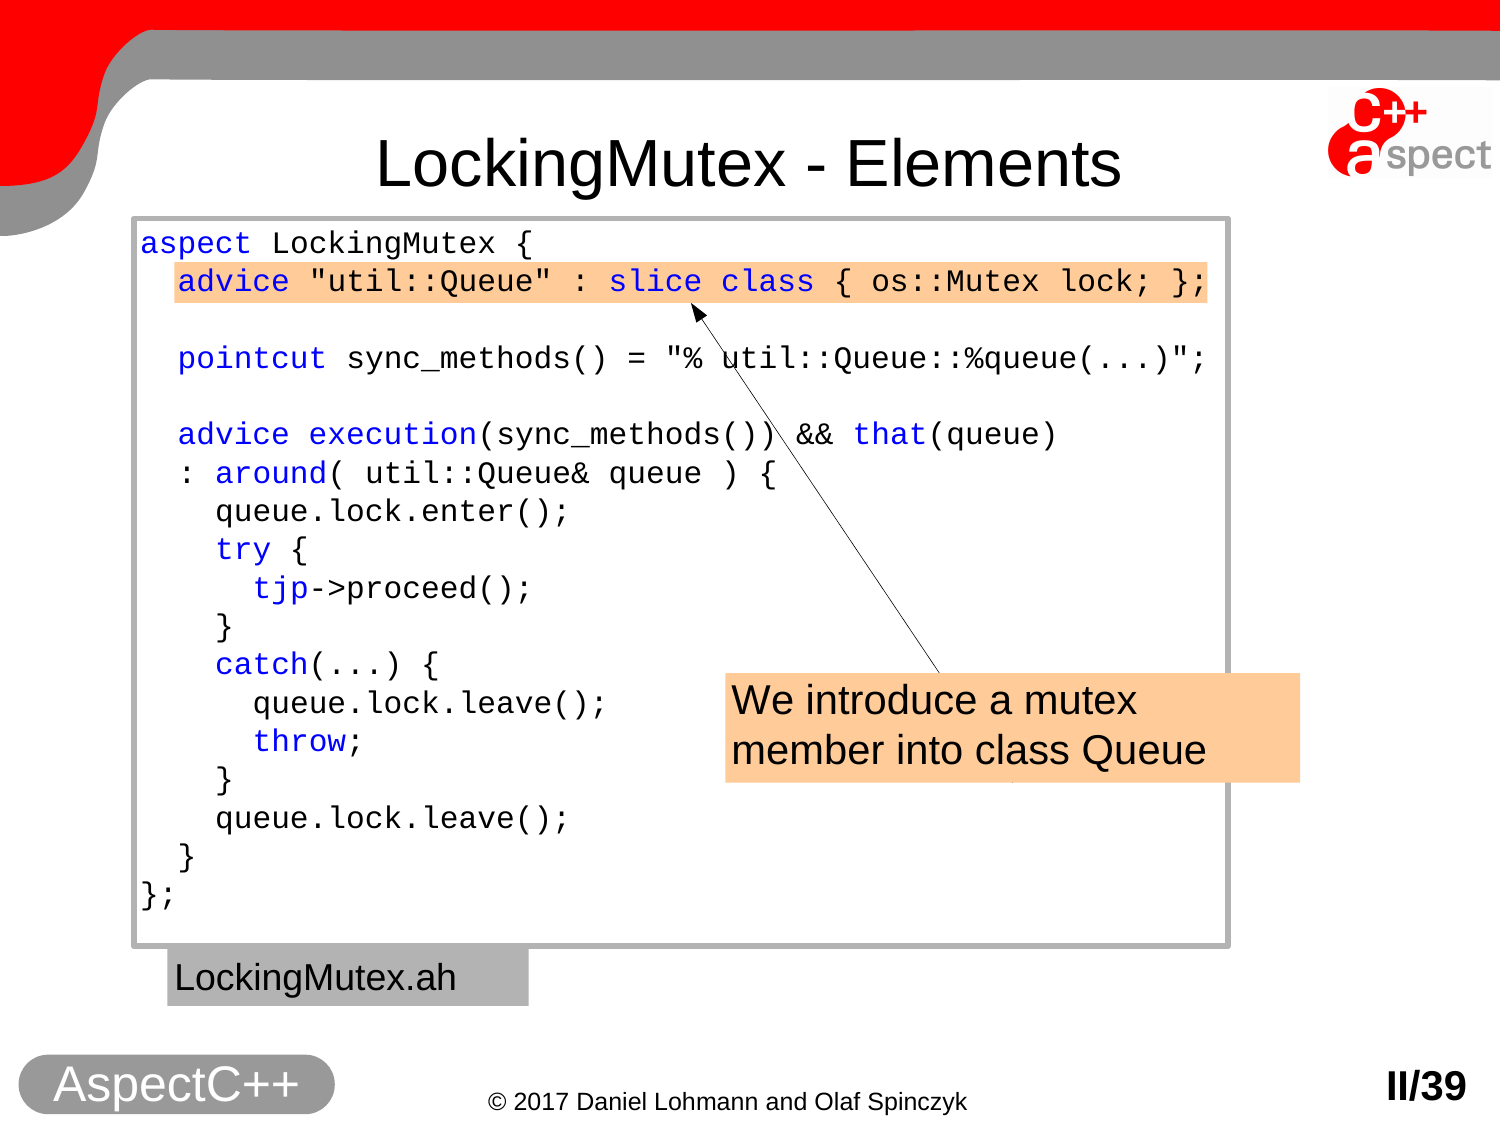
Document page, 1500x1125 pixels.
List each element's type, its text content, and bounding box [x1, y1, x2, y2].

text_box LockingMutex.ah [167, 949, 529, 1003]
text_box aspect LockingMutex { advice "util::Queue" : slice class { os::Mutex lock; }; pointcut sync_methods() = "% util::Queue::%queue(...)"; advice execution(sync_methods()) && that(queue) : around( util::Queue& queue ) { queue.lock.enter(); try { tjp->proceed(); } catch(...) { queue.lock.leave(); throw; } queue.lock.leave(); } }; [133, 218, 1228, 947]
title LockingMutex - Elements [112, 98, 1388, 223]
text_box We introduce a mutex member into class Queue [725, 673, 1301, 783]
